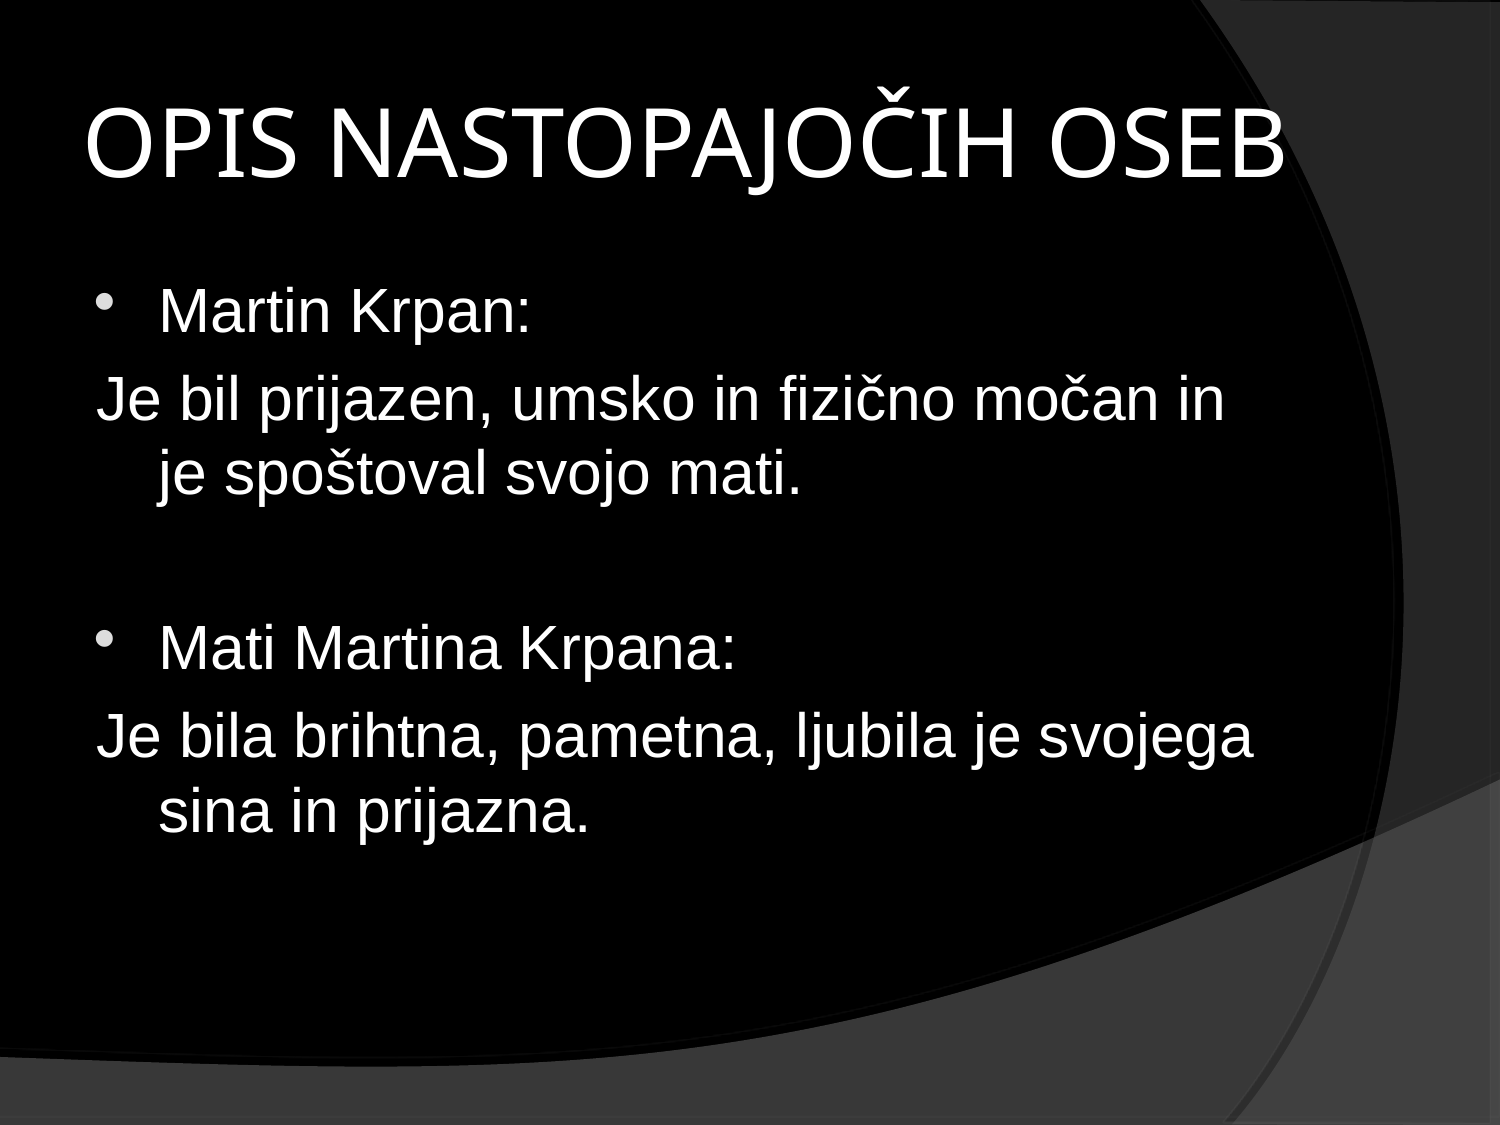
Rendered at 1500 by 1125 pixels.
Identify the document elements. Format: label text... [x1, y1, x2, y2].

title OPIS NASTOPAJOČIH OSEB [75, 45, 1300, 233]
list Martin Krpan: Je bil prijazen, umsko in fizično močan in je spoštoval svojo mati. Mati Martina Krpana: Je bila brihtna, pametna, ljubila je svojega sina in prijazna. [75, 262, 1300, 1005]
